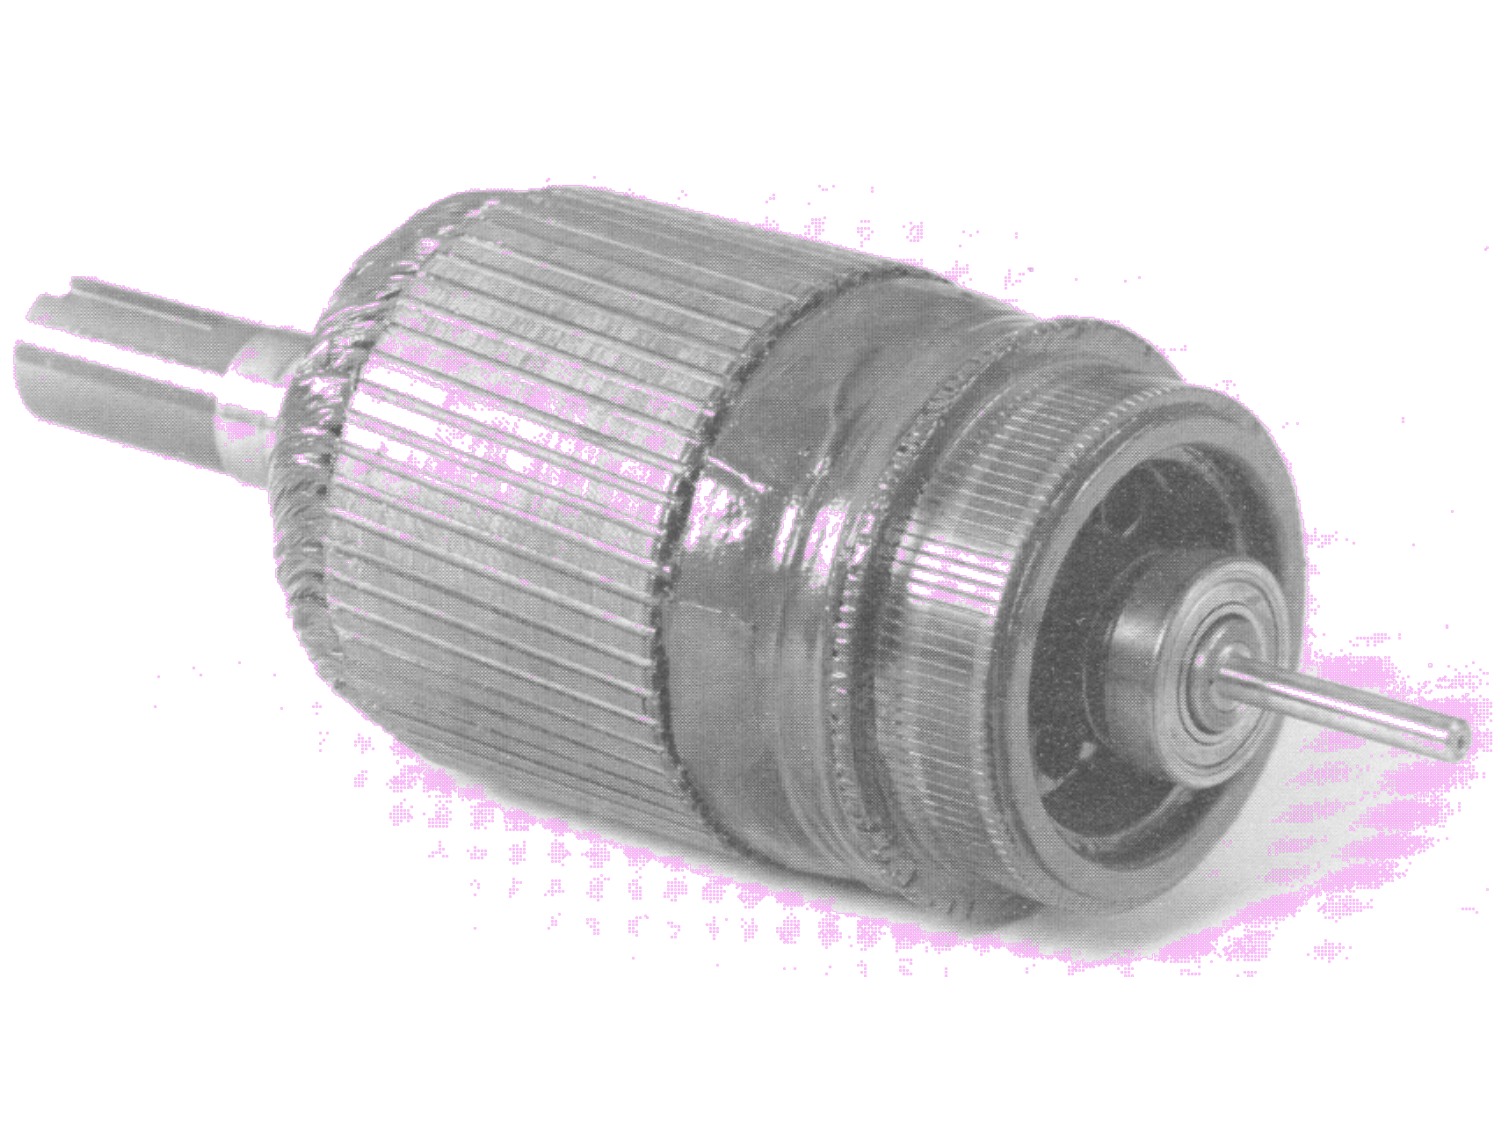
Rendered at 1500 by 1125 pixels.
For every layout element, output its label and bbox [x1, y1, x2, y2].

picture [0, 147, 1500, 977]
